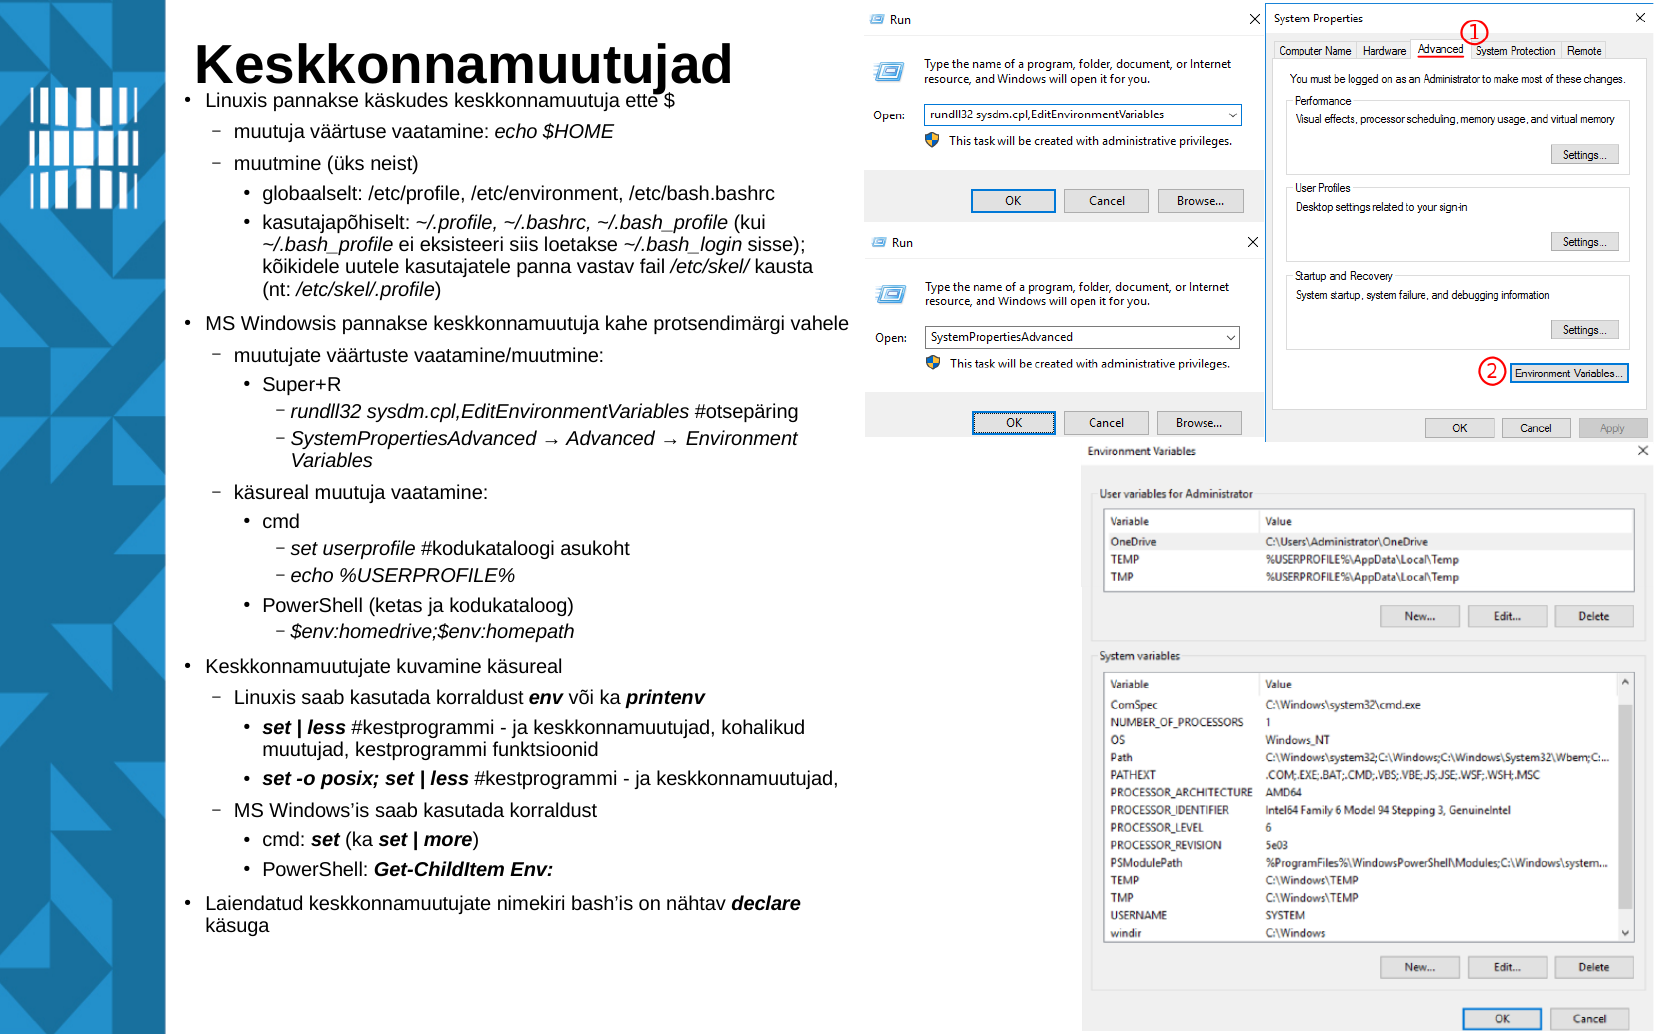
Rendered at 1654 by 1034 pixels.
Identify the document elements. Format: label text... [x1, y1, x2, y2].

picture [865, 230, 1264, 437]
picture [864, 8, 1264, 222]
title Keskkonnamuutujad [194, 34, 768, 89]
picture [1080, 3, 1654, 1031]
list Linuxis pannakse käskudes keskkonnamuutuja ette $ muutuja väärtuse vaatamine: echo $HOME muutmine (üks neist) globaalselt: /etc/profile, /etc/environment, /etc/bash.bashrc kasutajapõhiselt: ~/.profile, ~/.bashrc, ~/.bash_profile (kui ~/.bash_profile ei eksisteeri siis loetakse ~/.bash_login sisse); kõikidele uutele kasutajatele panna vastav fail /etc/skel/ kausta (nt: /etc/skel/.profile) MS Windowsis pannakse keskkonnamuutuja kahe protsendimärgi vahele muutujate väärtuste vaatamine/muutmine: Super+R rundll32 sysdm.cpl,EditEnvironmentVariables #otsepäring SystemPropertiesAdvanced → Advanced → Environment Variables käsureal muutuja vaatamine: cmd set userprofile #kodukataloogi asukoht echo %USERPROFILE% PowerShell (ketas ja kodukataloog) $env:homedrive;$env:homepath Keskkonnamuutujate kuvamine käsureal Linuxis saab kasutada korraldust env või ka printenv set | less #kestprogrammi - ja keskkonnamuutujad, kohalikud muutujad, kestprogrammi funktsioonid set -o posix; set | less #kestprogrammi - ja keskkonnamuutujad, MS Windows’is saab kasutada korraldust cmd: set (ka set | more) PowerShell: Get-ChildItem Env: Laiendatud keskkonnamuutujate nimekiri bash’is on nähtav declare käsuga [177, 89, 857, 975]
